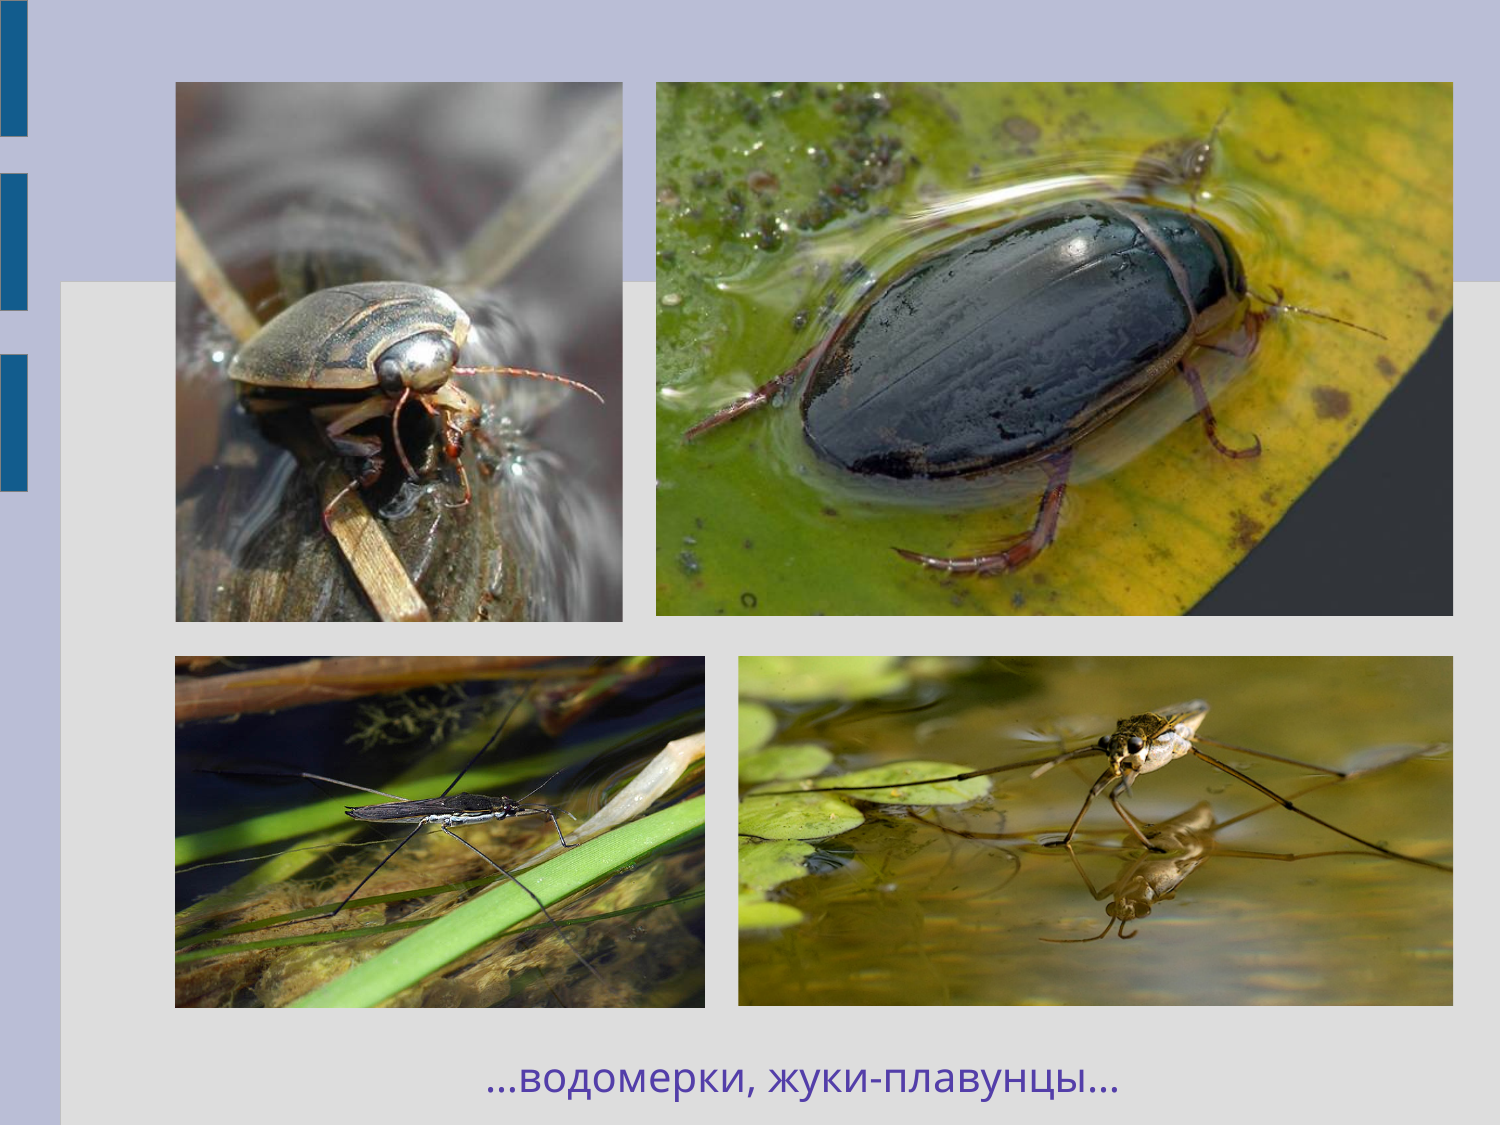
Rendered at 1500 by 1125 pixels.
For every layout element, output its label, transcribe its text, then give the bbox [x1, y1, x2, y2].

picture [738, 656, 1454, 1006]
picture [656, 82, 1454, 616]
picture [175, 656, 705, 1008]
text_box …водомерки, жуки-плавунцы… [316, 1042, 1289, 1108]
picture [175, 82, 623, 622]
